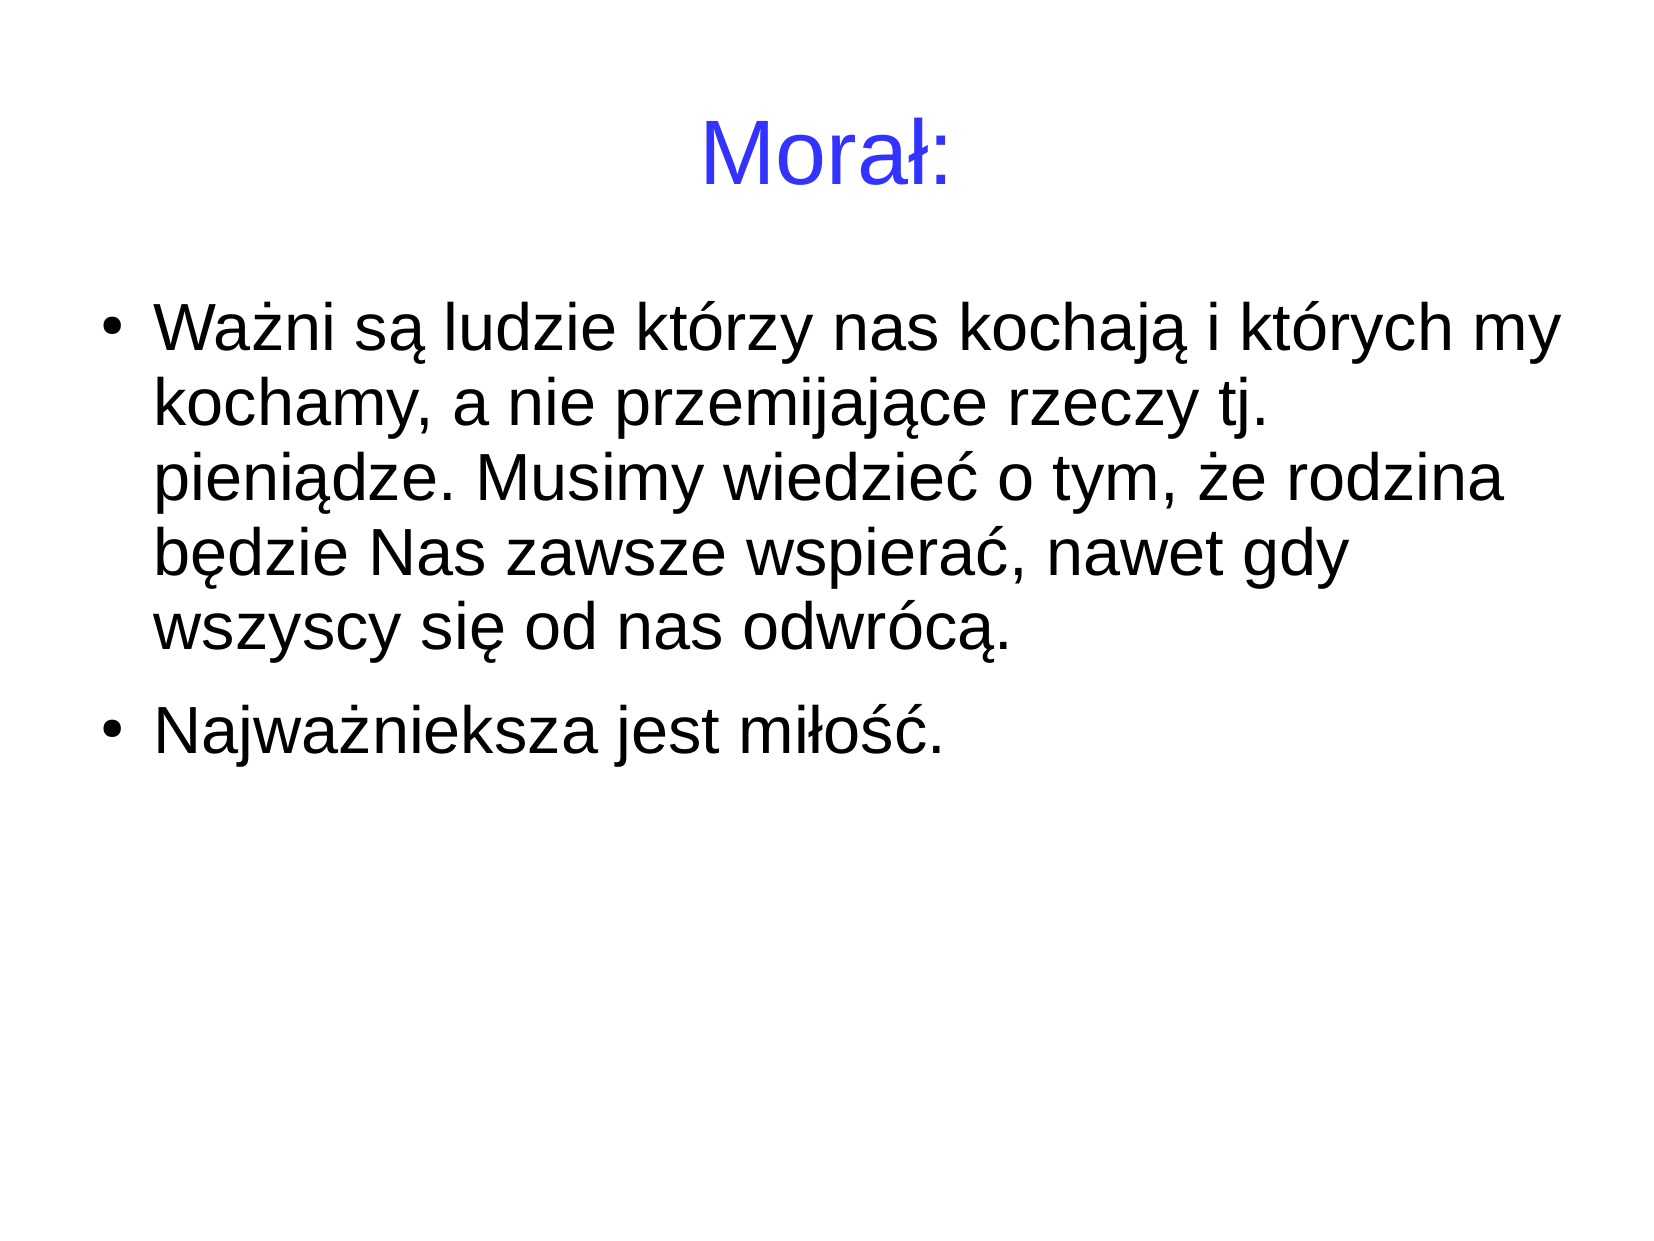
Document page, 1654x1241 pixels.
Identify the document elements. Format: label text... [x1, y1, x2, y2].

list Ważni są ludzie którzy nas kochają i których my kochamy, a nie przemijające rzeczy tj. pieniądze. Musimy wiedzieć o tym, że rodzina będzie Nas zawsze wspierać, nawet gdy wszyscy się od nas odwrócą. Najważnieksza jest miłość. [82, 290, 1571, 1109]
title Morał: [82, 49, 1571, 257]
